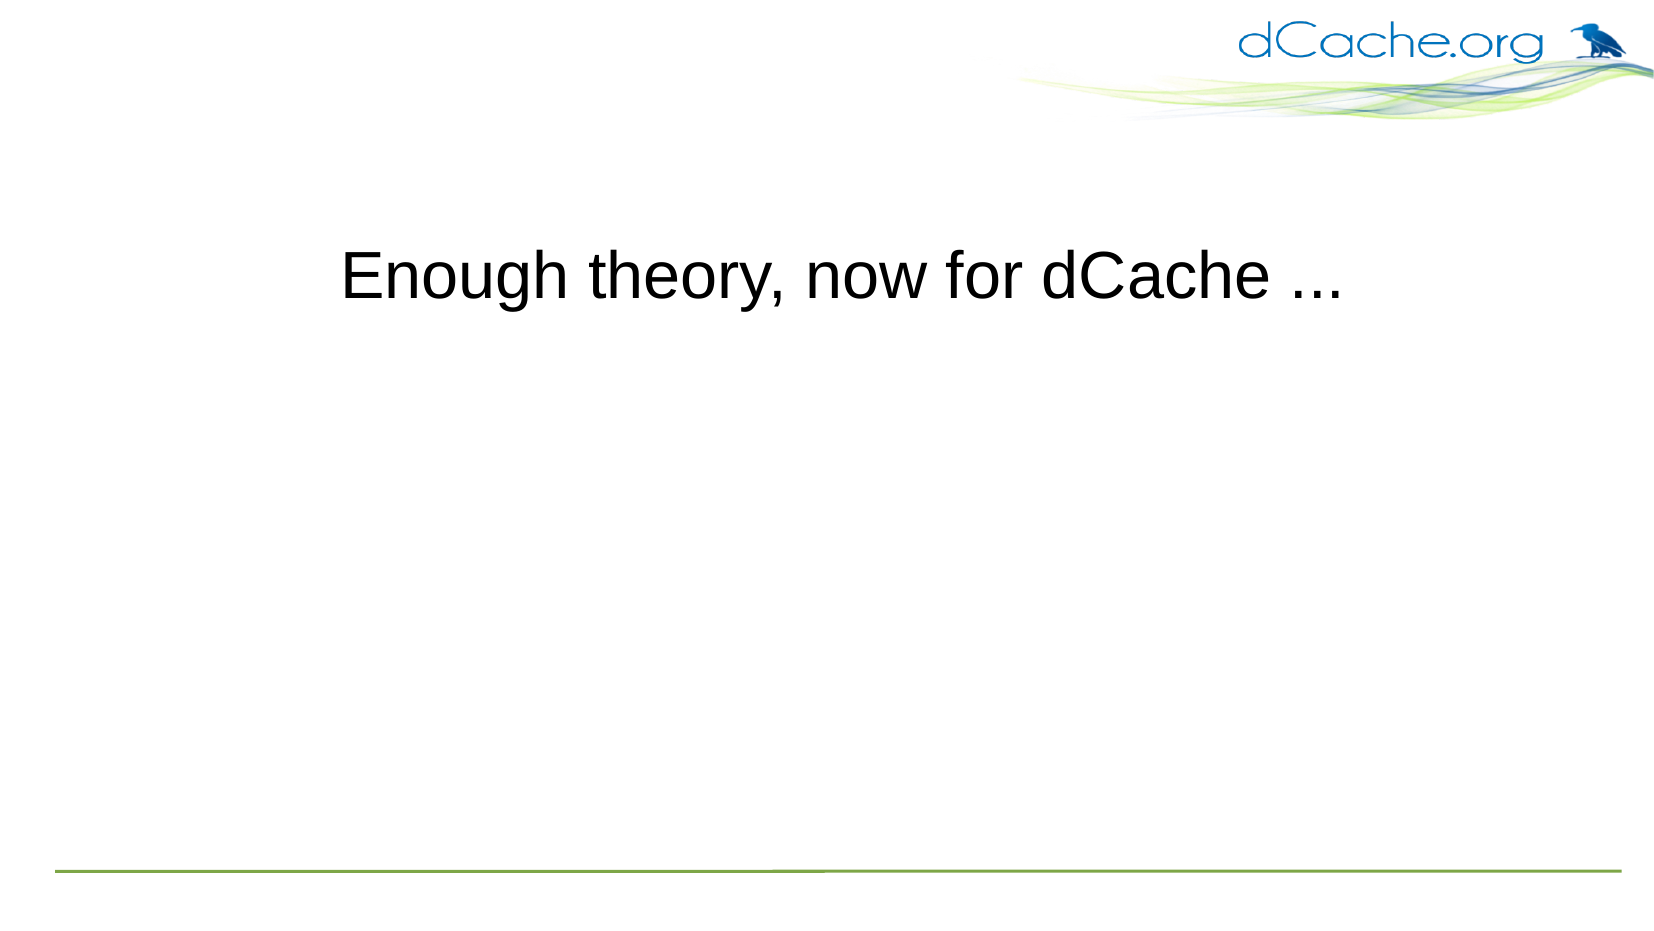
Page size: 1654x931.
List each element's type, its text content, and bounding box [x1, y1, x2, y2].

picture [956, 12, 1654, 127]
subtitle Enough theory, now for dCache ... [82, 118, 1605, 432]
